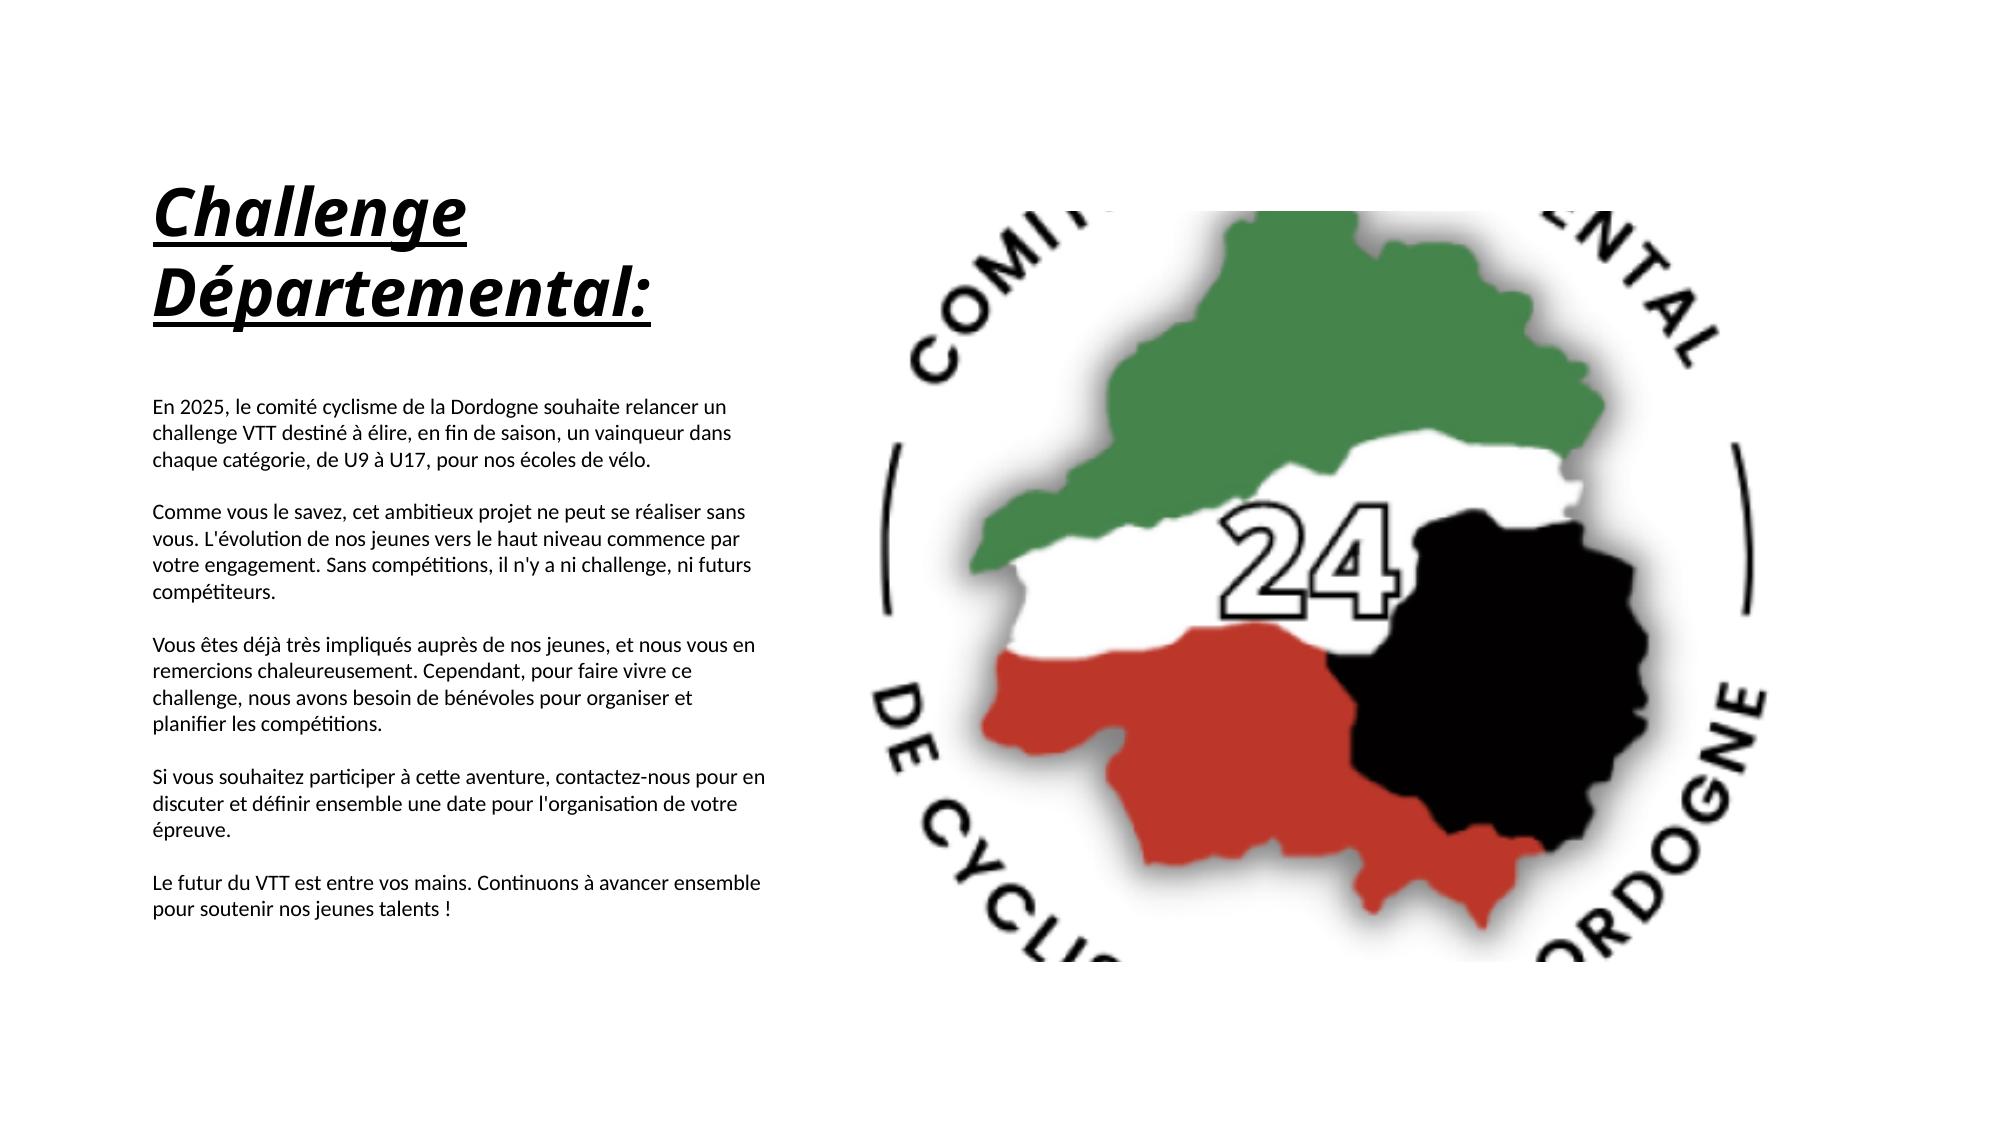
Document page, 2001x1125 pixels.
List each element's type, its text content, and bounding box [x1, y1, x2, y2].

title Challenge Départemental: [137, 161, 743, 337]
picture [850, 211, 1800, 962]
list En 2025, le comité cyclisme de la Dordogne souhaite relancer un challenge VTT destiné à élire, en fin de saison, un vainqueur dans chaque catégorie, de U9 à U17, pour nos écoles de vélo. Comme vous le savez, cet ambitieux projet ne peut se réaliser sans vous. L'évolution de nos jeunes vers le haut niveau commence par votre engagement. Sans compétitions, il n'y a ni challenge, ni futurs compétiteurs. Vous êtes déjà très impliqués auprès de nos jeunes, et nous vous en remercions chaleureusement. Cependant, pour faire vivre ce challenge, nous avons besoin de bénévoles pour organiser et planifier les compétitions. Si vous souhaitez participer à cette aventure, contactez-nous pour en discuter et définir ensemble une date pour l'organisation de votre épreuve. Le futur du VTT est entre vos mains. Continuons à avancer ensemble pour soutenir nos jeunes talents ! [137, 337, 783, 963]
